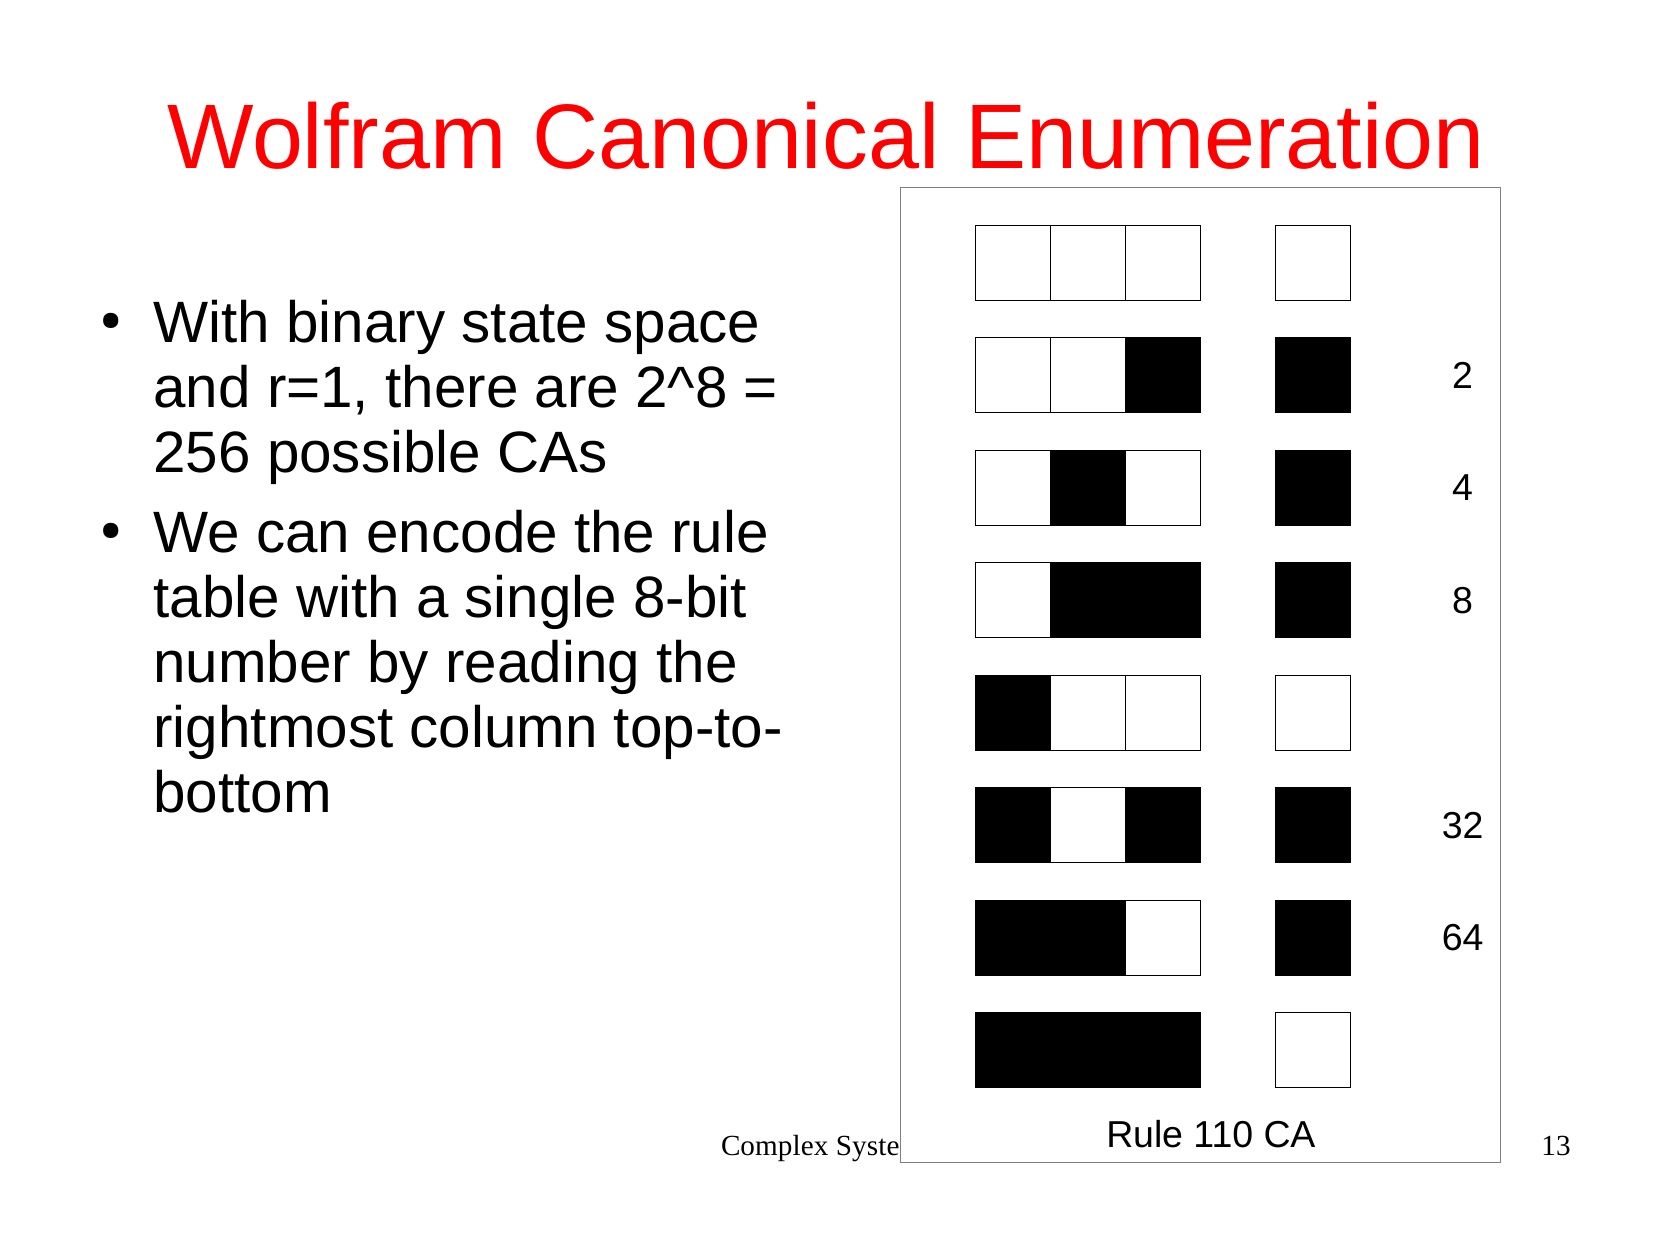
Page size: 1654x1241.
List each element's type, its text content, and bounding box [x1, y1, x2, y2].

list With binary state space and r=1, there are 2^8 = 256 possible CAs We can encode the rule table with a single 8-bit number by reading the rightmost column top-to-bottom [82, 290, 809, 1109]
text_box 32 [1425, 787, 1501, 863]
text_box Rule 110 CA [1091, 1105, 1334, 1163]
title Wolfram Canonical Enumeration [82, 49, 1571, 226]
text_box 2 [1425, 337, 1501, 413]
text_box 64 [1425, 900, 1501, 976]
text_box 4 [1425, 450, 1501, 526]
text_box [900, 225, 1501, 1163]
text_box 8 [1425, 562, 1501, 638]
